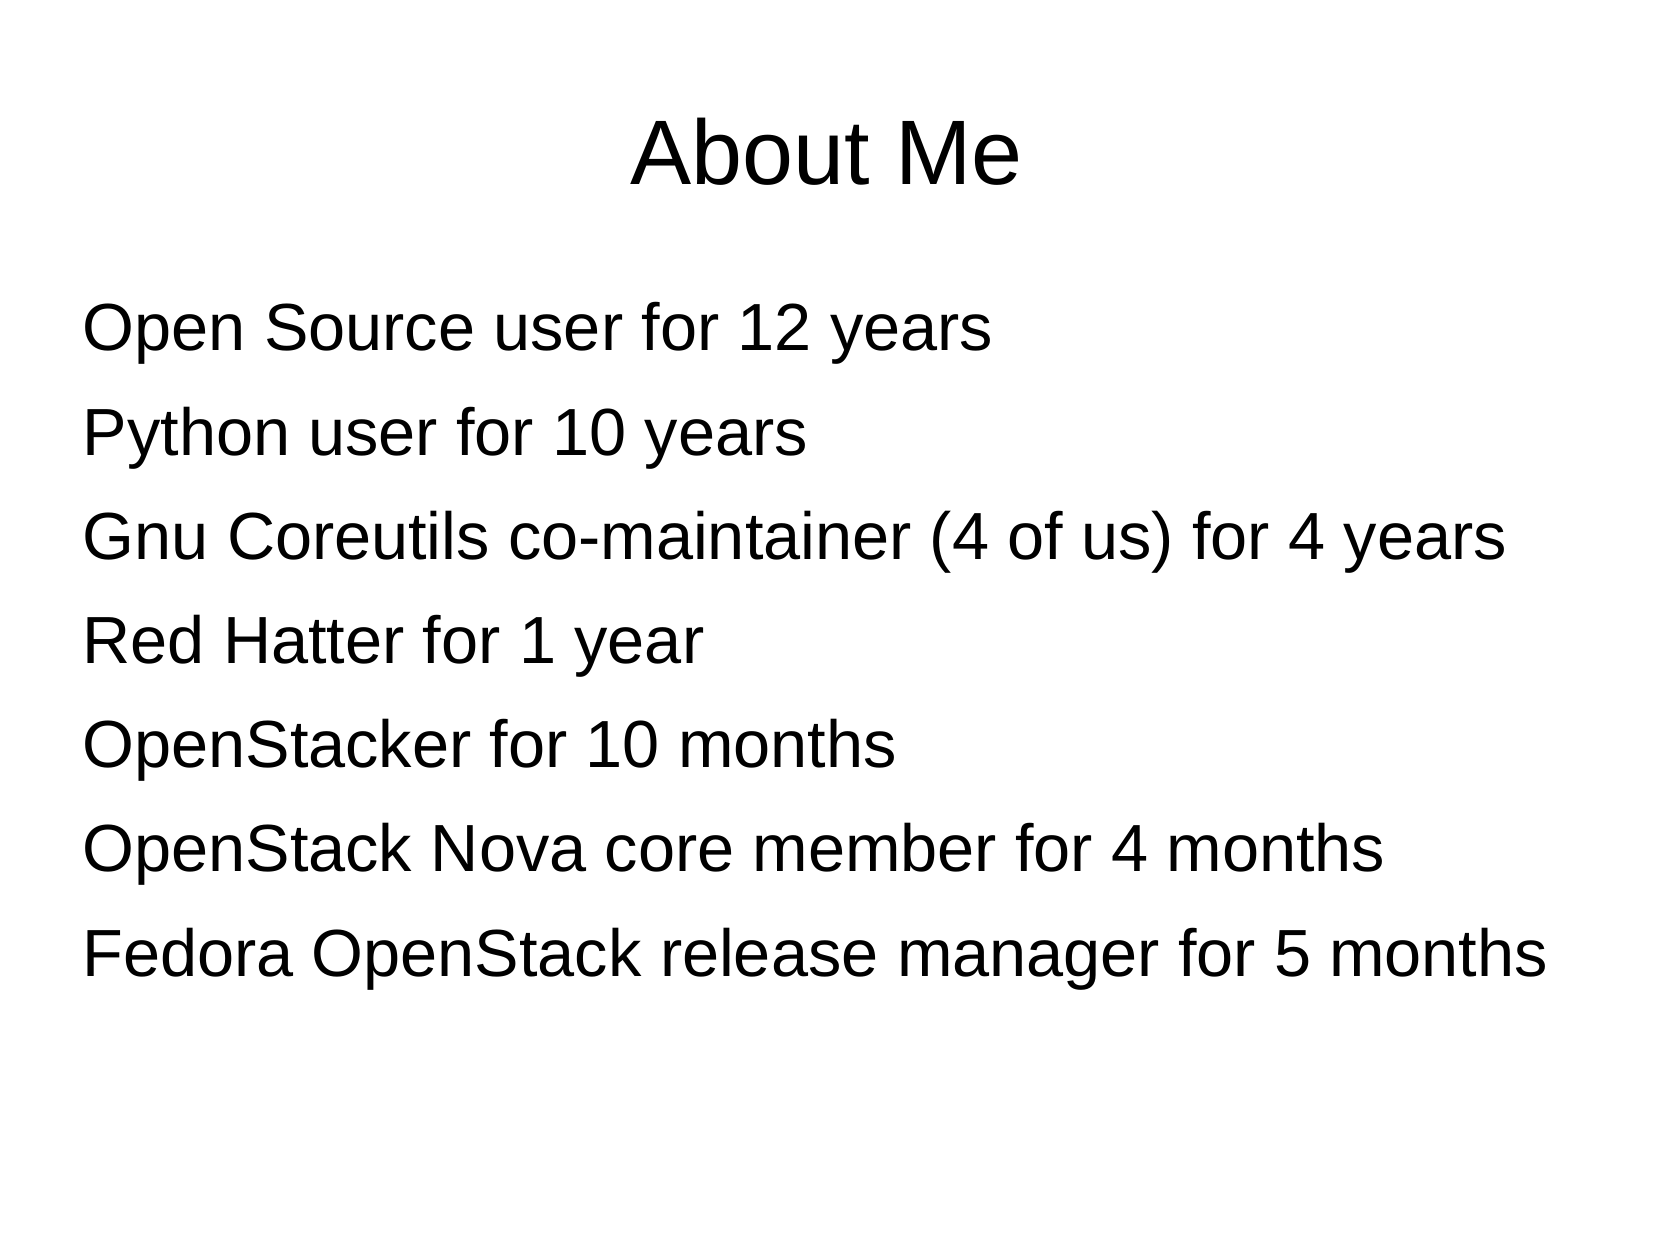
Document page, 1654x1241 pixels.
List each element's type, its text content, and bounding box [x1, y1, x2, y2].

title About Me [82, 49, 1571, 257]
list Open Source user for 12 years Python user for 10 years Gnu Coreutils co-maintainer (4 of us) for 4 years Red Hatter for 1 year OpenStacker for 10 months OpenStack Nova core member for 4 months Fedora OpenStack release manager for 5 months [82, 290, 1571, 1109]
